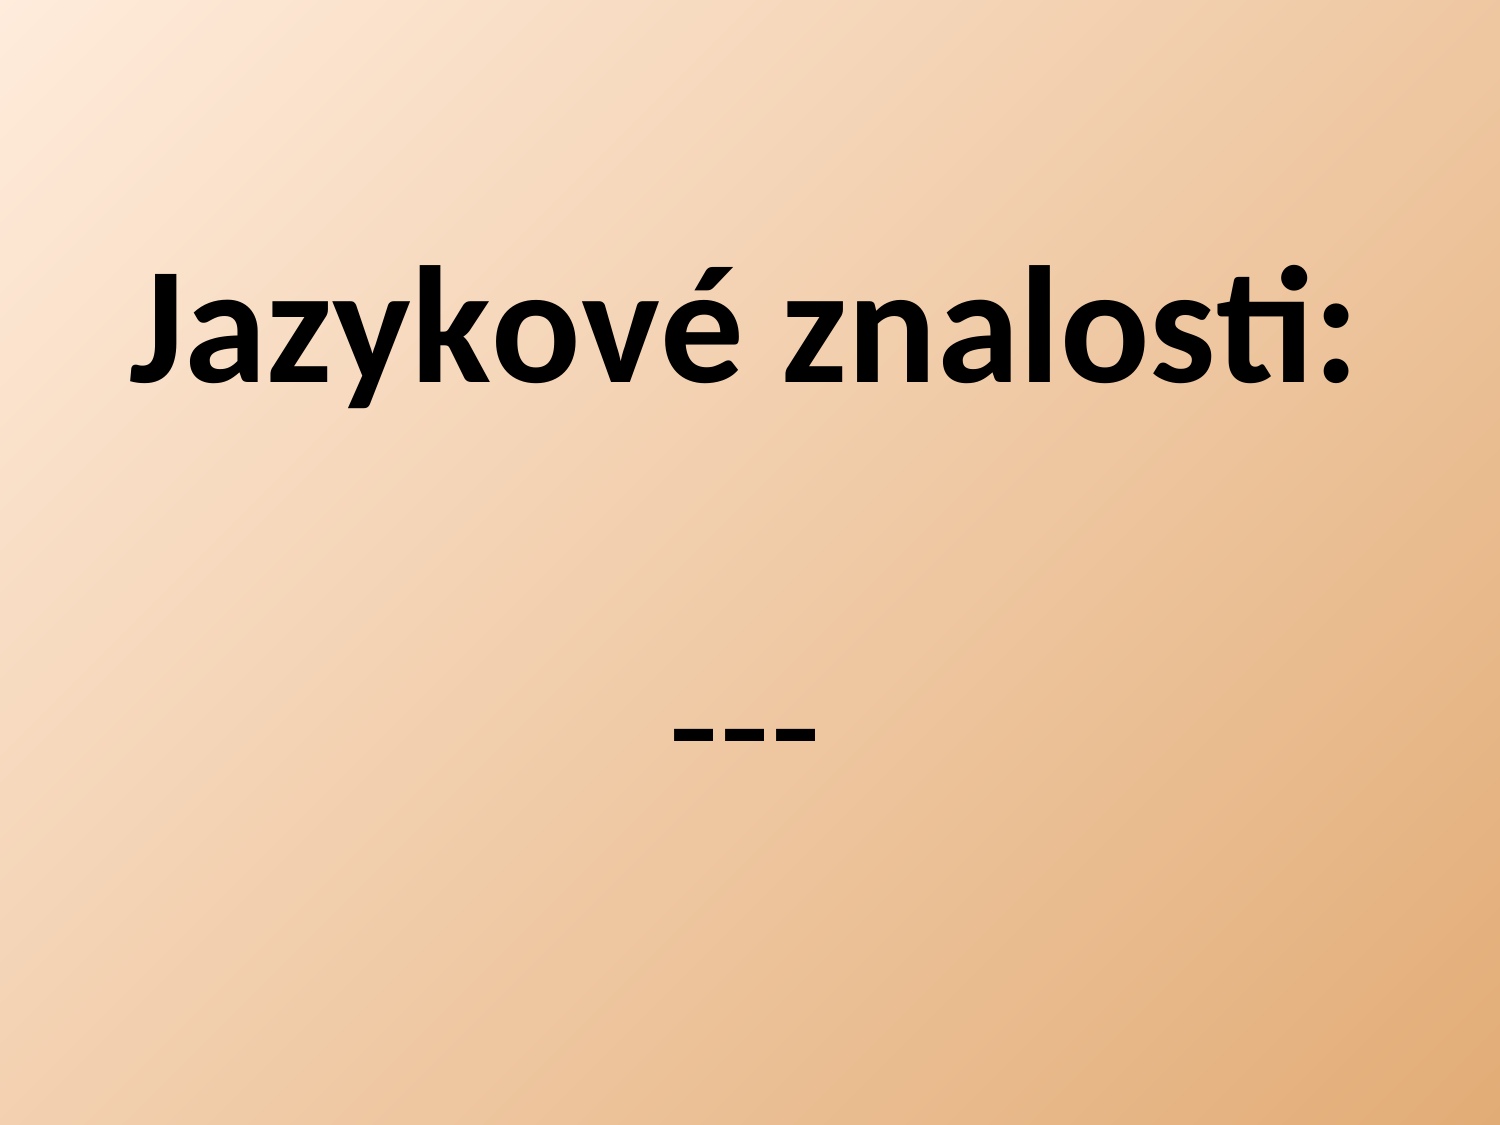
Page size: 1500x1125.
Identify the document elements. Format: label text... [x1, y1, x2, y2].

title Jazykové znalosti: --- [70, 208, 1421, 824]
